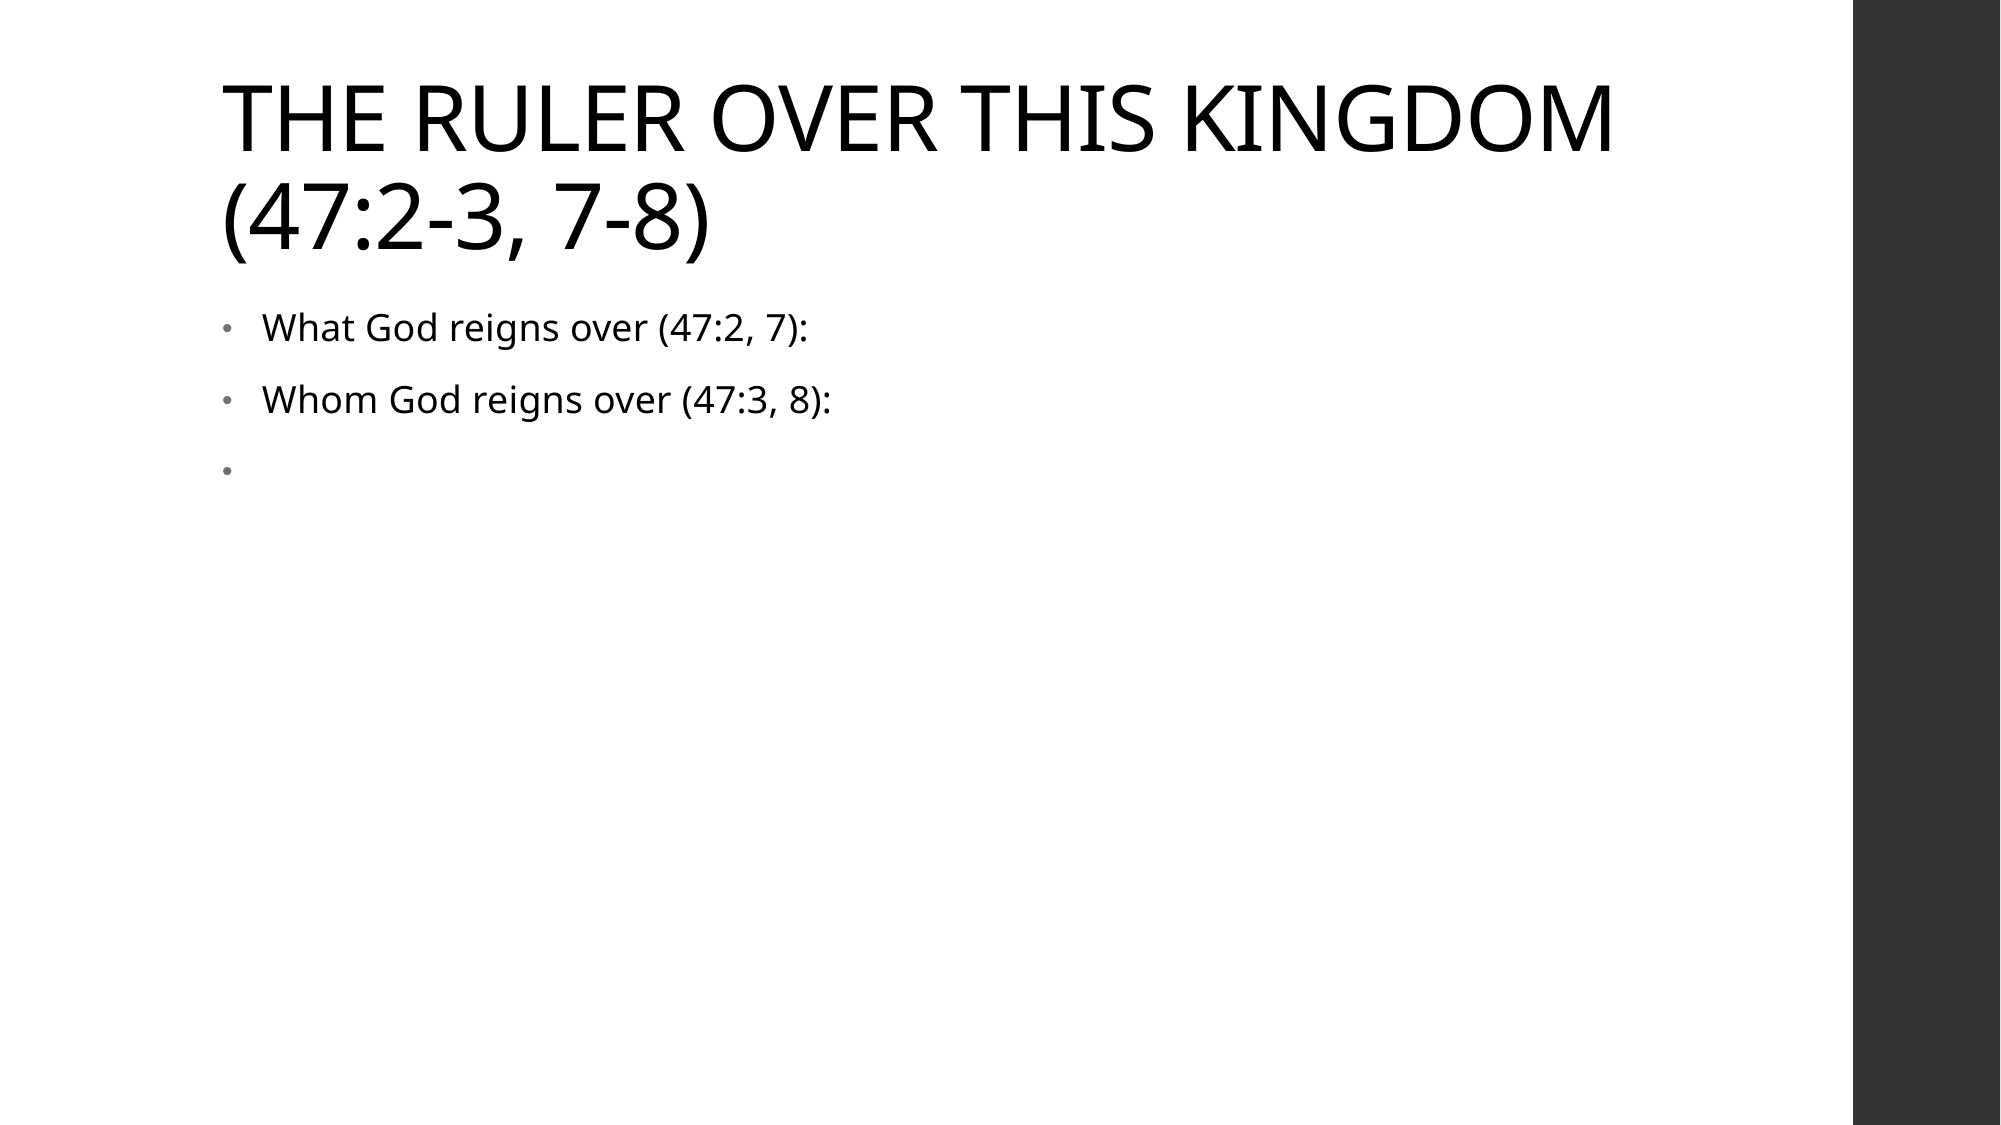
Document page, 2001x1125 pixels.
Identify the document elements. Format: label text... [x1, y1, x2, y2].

title THE RULER OVER THIS KINGDOM (47:2-3, 7-8) [206, 60, 1797, 278]
list What God reigns over (47:2, 7): Whom God reigns over (47:3, 8): [206, 299, 1617, 1014]
